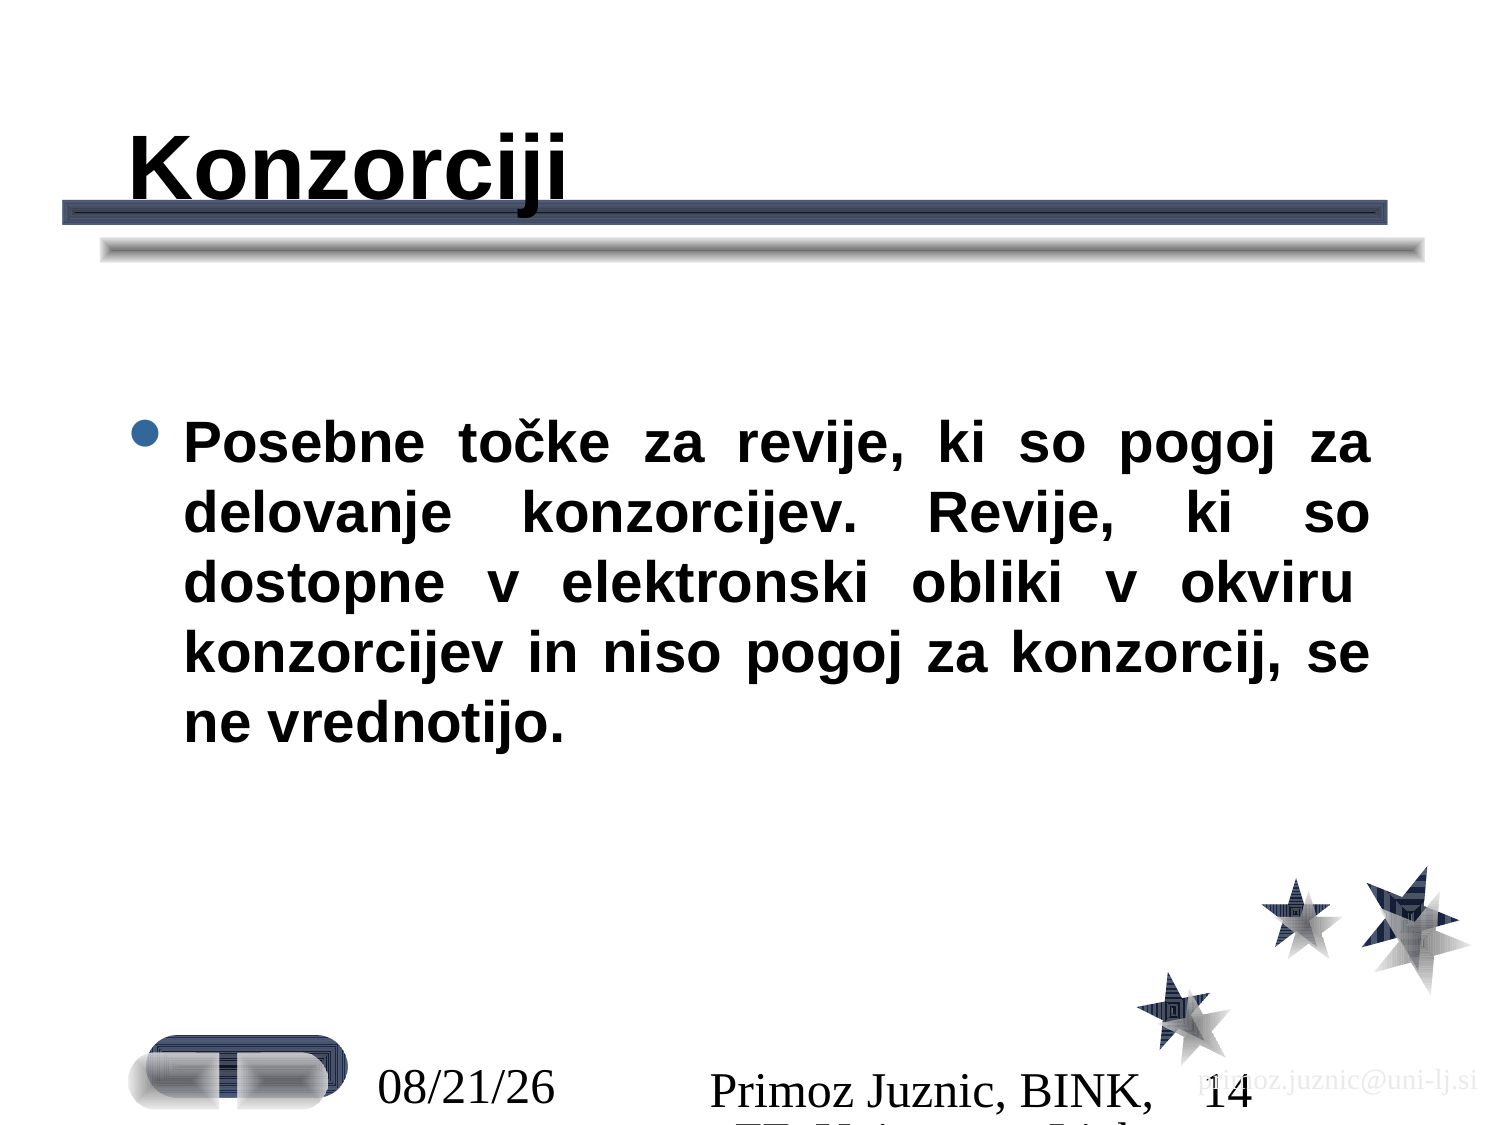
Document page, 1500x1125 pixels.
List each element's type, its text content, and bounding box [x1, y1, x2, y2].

list Posebne točke za revije, ki so pogoj za delovanje konzorcijev. Revije, ki so dostopne v elektronski obliki v okviru konzorcijev in niso pogoj za konzorcij, se ne vrednotijo. [112, 312, 1388, 988]
title Konzorciji [112, 37, 1388, 225]
